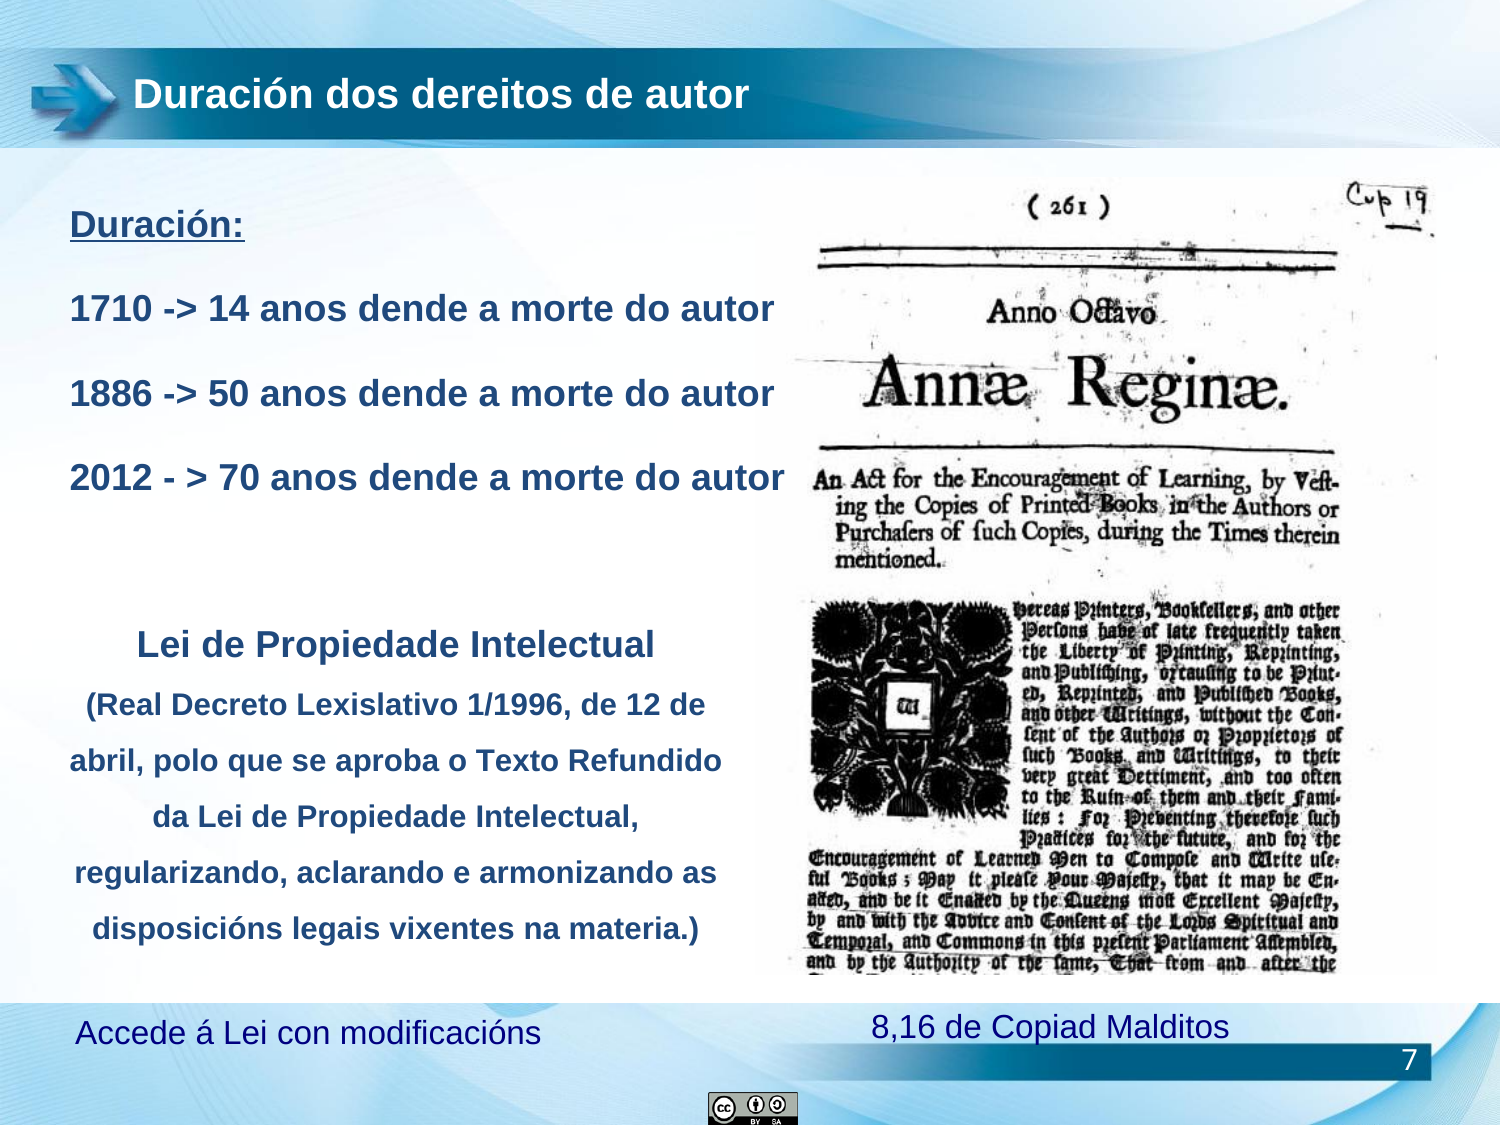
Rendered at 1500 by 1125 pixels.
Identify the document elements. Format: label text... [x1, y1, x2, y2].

text_box Duración dos dereitos de autor [118, 59, 765, 124]
text_box Accede á Lei con modificacións [60, 1003, 558, 1059]
text_box Lei de Propiedade Intelectual (Real Decreto Lexislativo 1/1996, de 12 de abril, polo que se aproba o Texto Refundido da Lei de Propiedade Intelectual, regularizando, aclarando e armonizando as disposicións legais vixentes na materia.) [54, 590, 739, 987]
picture [0, 0, 1500, 1125]
text_box <número> [1082, 1031, 1433, 1092]
text_box Duración: 1710 -> 14 anos dende a morte do autor 1886 -> 50 anos dende a morte do autor 2012 - > 70 anos dende a morte do autor [54, 170, 801, 590]
text_box 8,16 de Copiad Malditos [856, 998, 1245, 1053]
